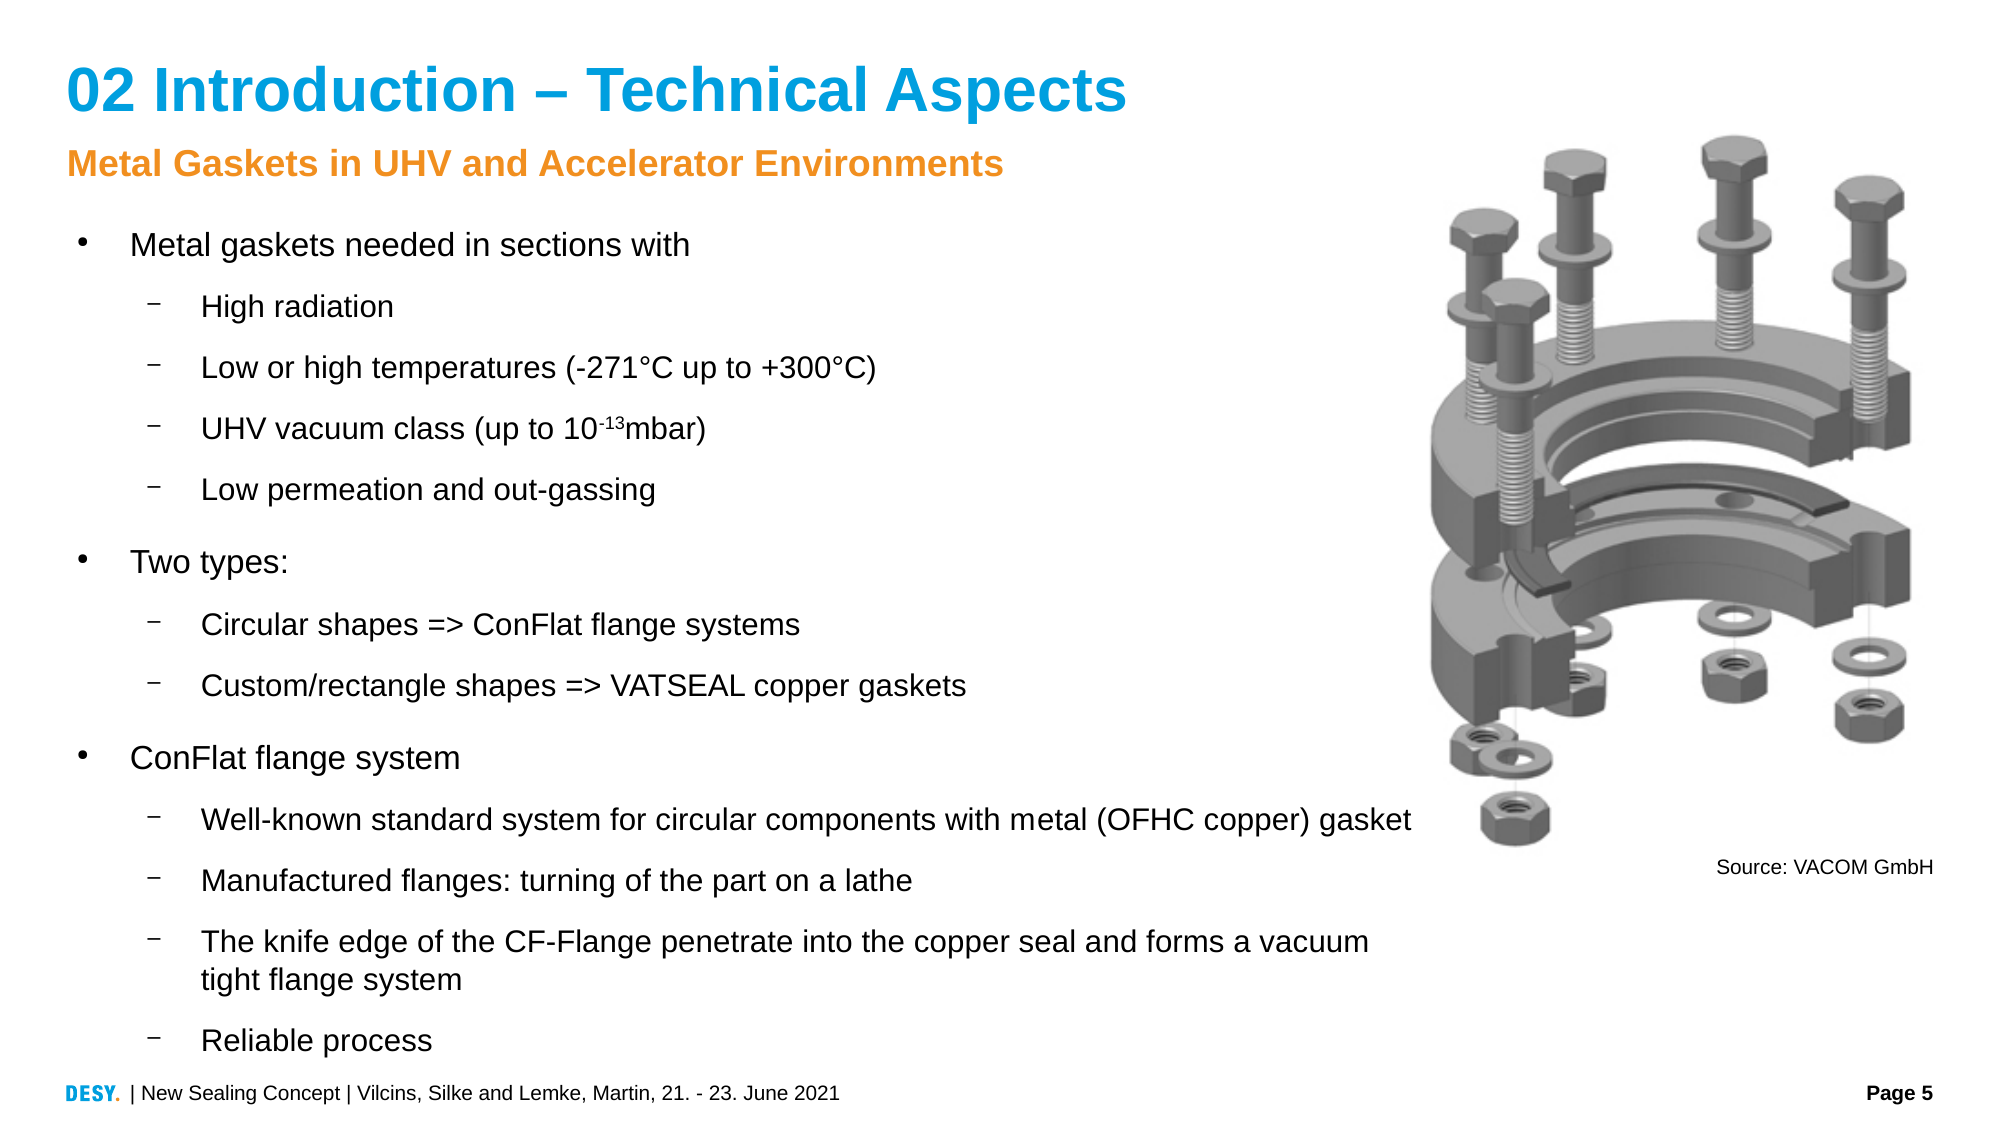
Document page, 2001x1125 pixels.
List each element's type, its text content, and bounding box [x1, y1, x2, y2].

text_box Source: VACOM GmbH [1701, 848, 1949, 887]
picture [1381, 129, 1949, 857]
text_box | New Sealing Concept | Vilcins, Silke and Lemke, Martin, 21. - 23. June 2021 [129, 1079, 1762, 1111]
list Metal Gaskets in UHV and Accelerator Environments [66, 134, 1381, 197]
title 02 Introduction – Technical Aspects [66, 57, 1933, 132]
list Metal gaskets needed in sections with High radiation Low or high temperatures (-271°C up to +300°C) UHV vacuum class (up to 10-13mbar) Low permeation and out-gassing Two types: Circular shapes => ConFlat flange systems Custom/rectangle shapes => VATSEAL copper gaskets ConFlat flange system Well-known standard system for circular components with metal (OFHC copper) gasket Manufactured flanges: turning of the part on a lathe The knife edge of the CF-Flange penetrate into the copper seal and forms a vacuum tight flange system Reliable process [59, 218, 1418, 1053]
